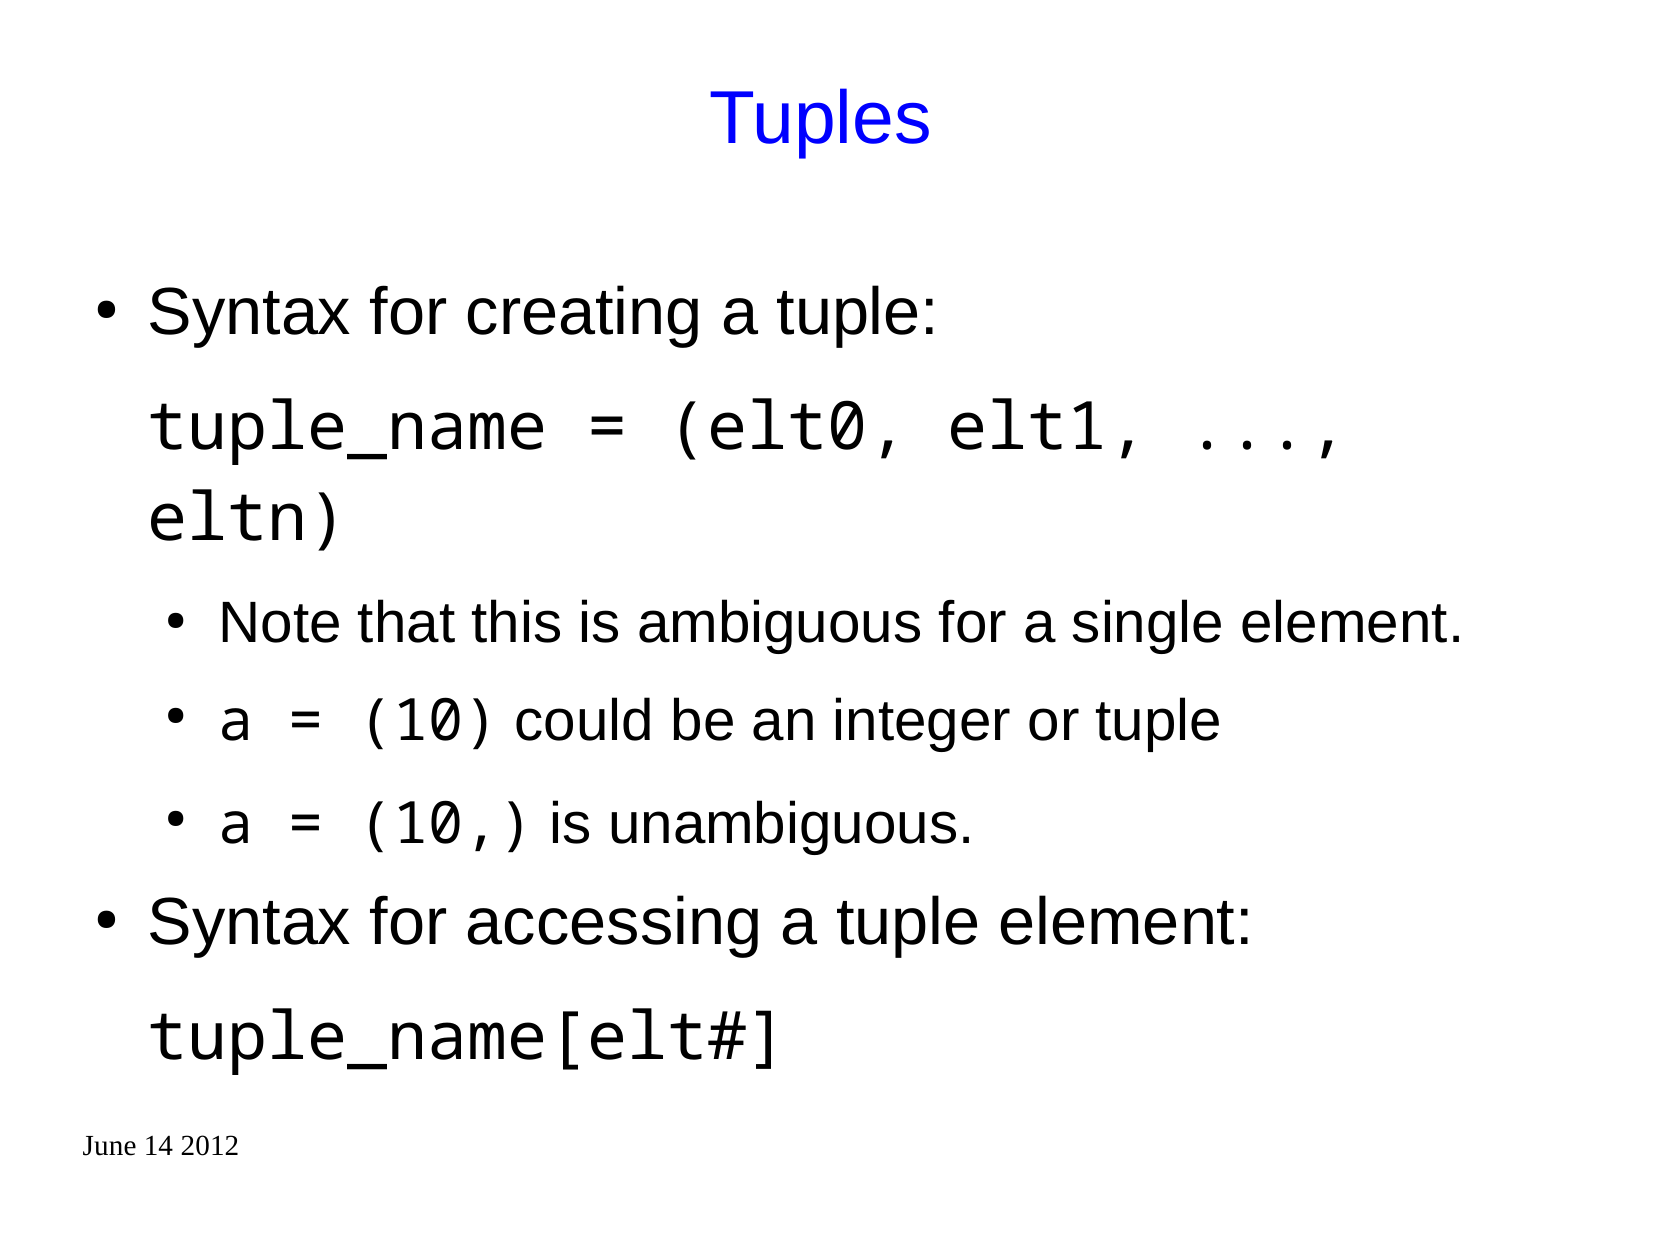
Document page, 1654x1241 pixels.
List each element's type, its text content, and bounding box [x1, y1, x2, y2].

list Syntax for creating a tuple: tuple_name = (elt0, elt1, ..., eltn) Note that this is ambiguous for a single element. a = (10) could be an integer or tuple a = (10,) is unambiguous. Syntax for accessing a tuple element: tuple_name[elt#] [76, 274, 1565, 1093]
title Tuples [76, 58, 1565, 178]
